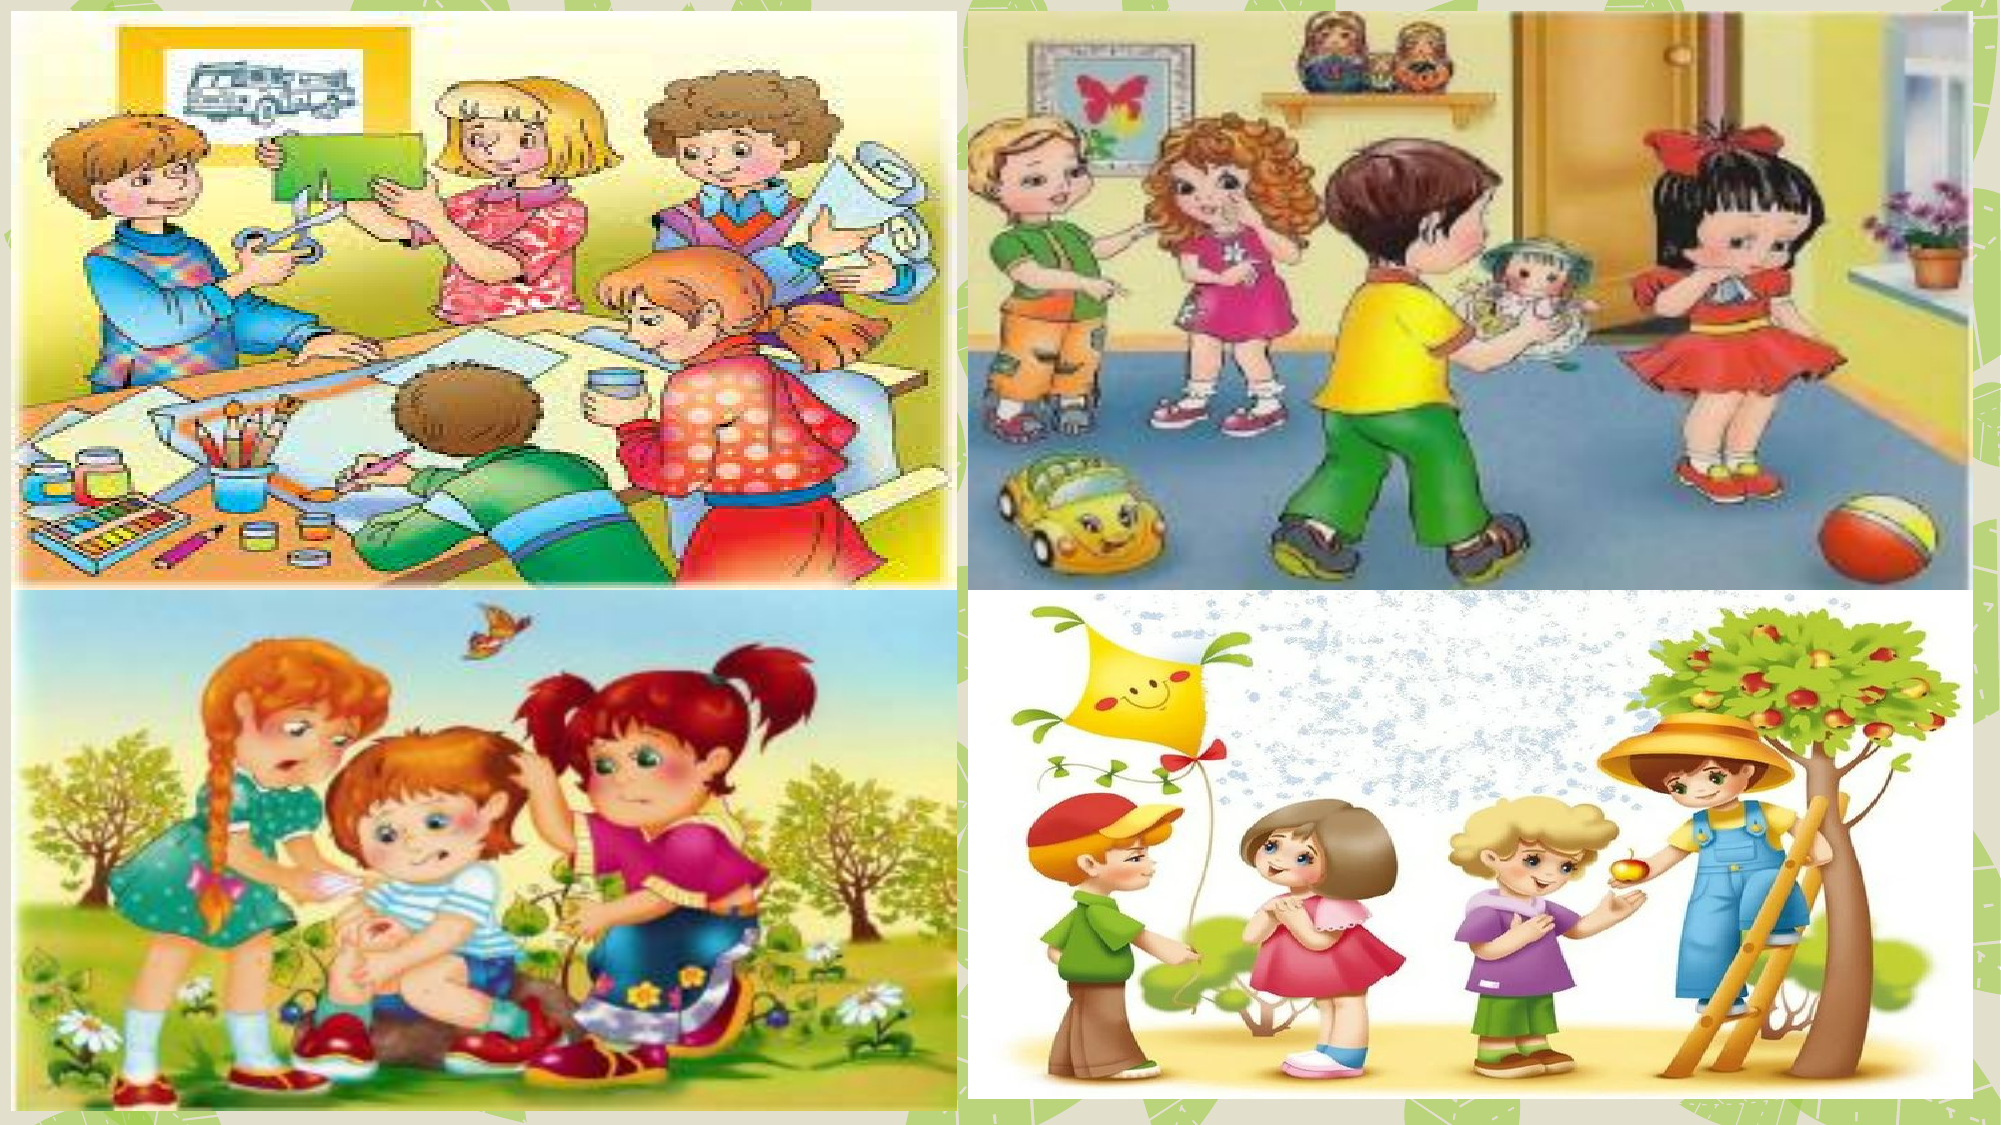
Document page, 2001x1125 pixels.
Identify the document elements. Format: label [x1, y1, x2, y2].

picture [11, 11, 957, 1111]
picture [968, 11, 1973, 1099]
title [957, 324, 968, 754]
subtitle [957, 787, 968, 975]
